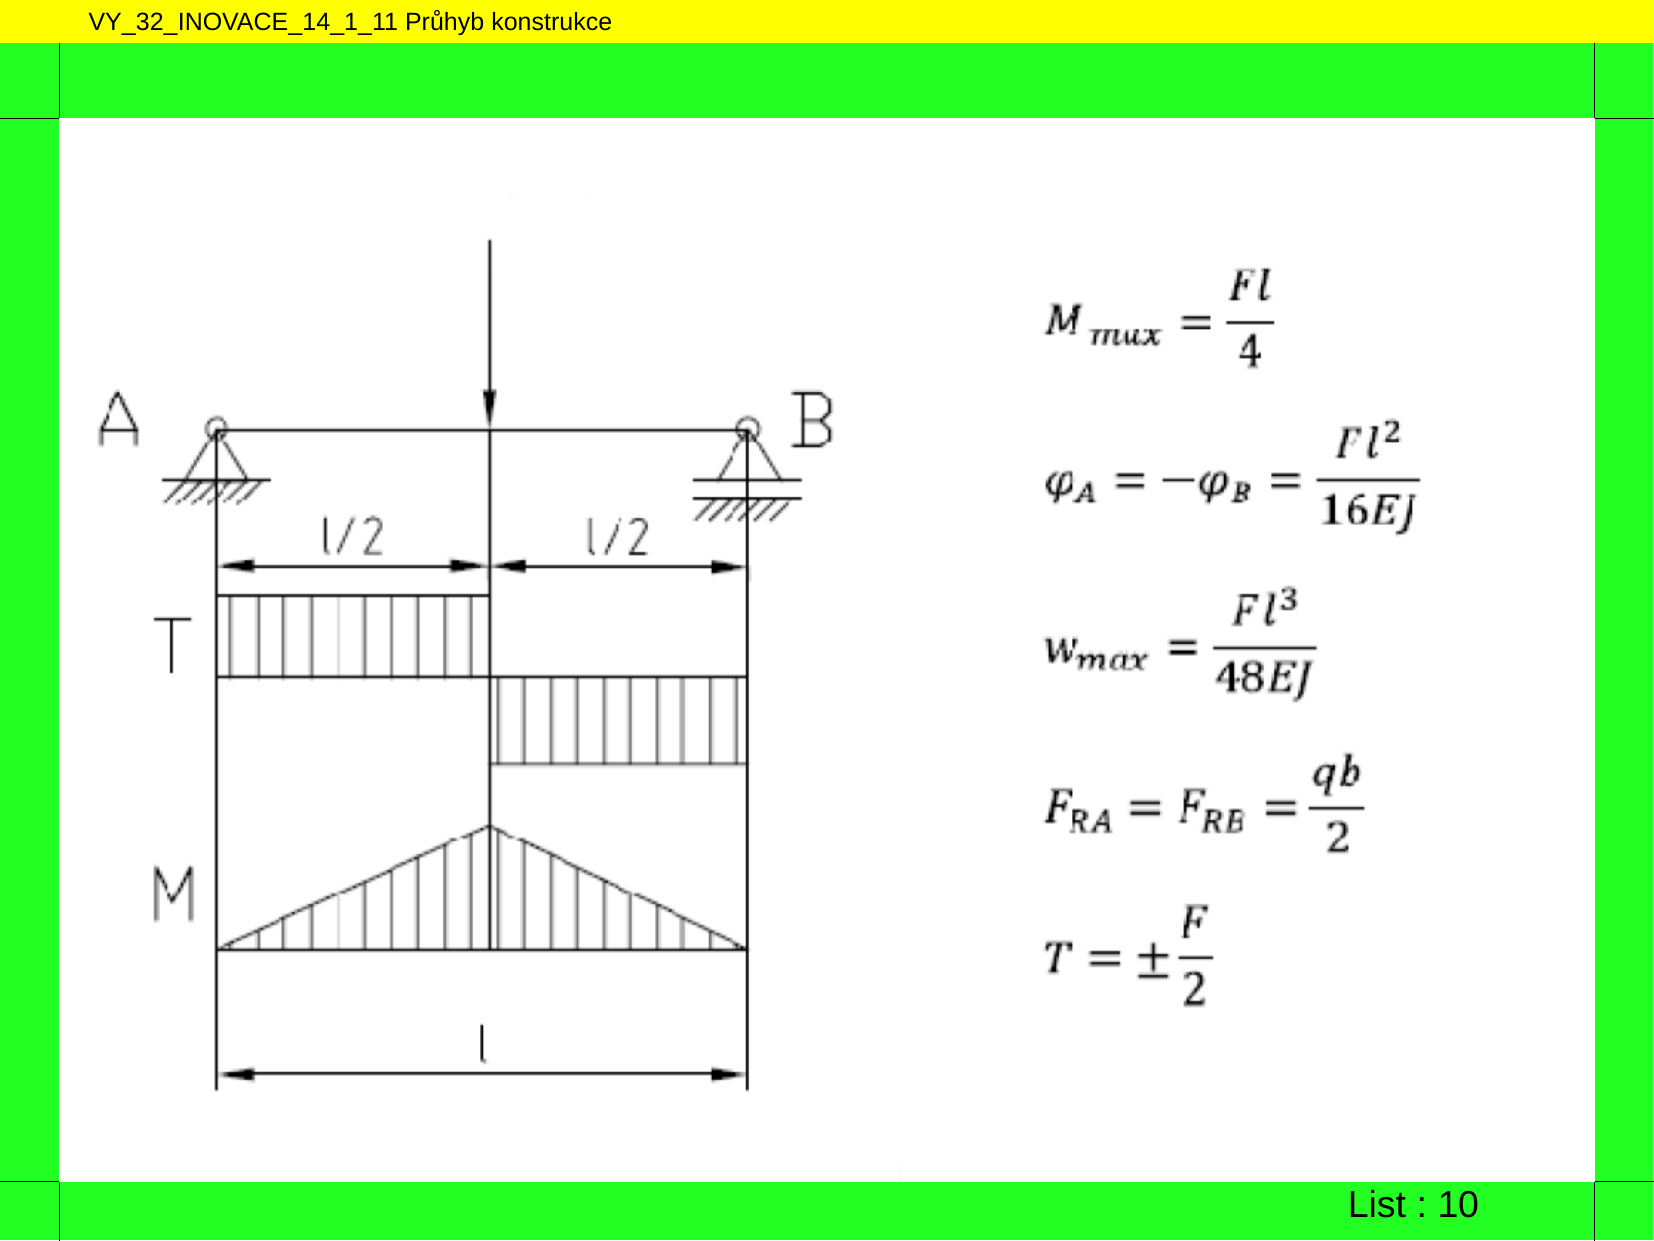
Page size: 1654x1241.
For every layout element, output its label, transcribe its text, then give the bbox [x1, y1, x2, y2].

text_box List : <číslo> [1357, 1176, 1599, 1241]
picture [59, 118, 1595, 1182]
text_box VY_32_INOVACE_14_1_11 Průhyb konstrukce [0, 0, 1654, 43]
